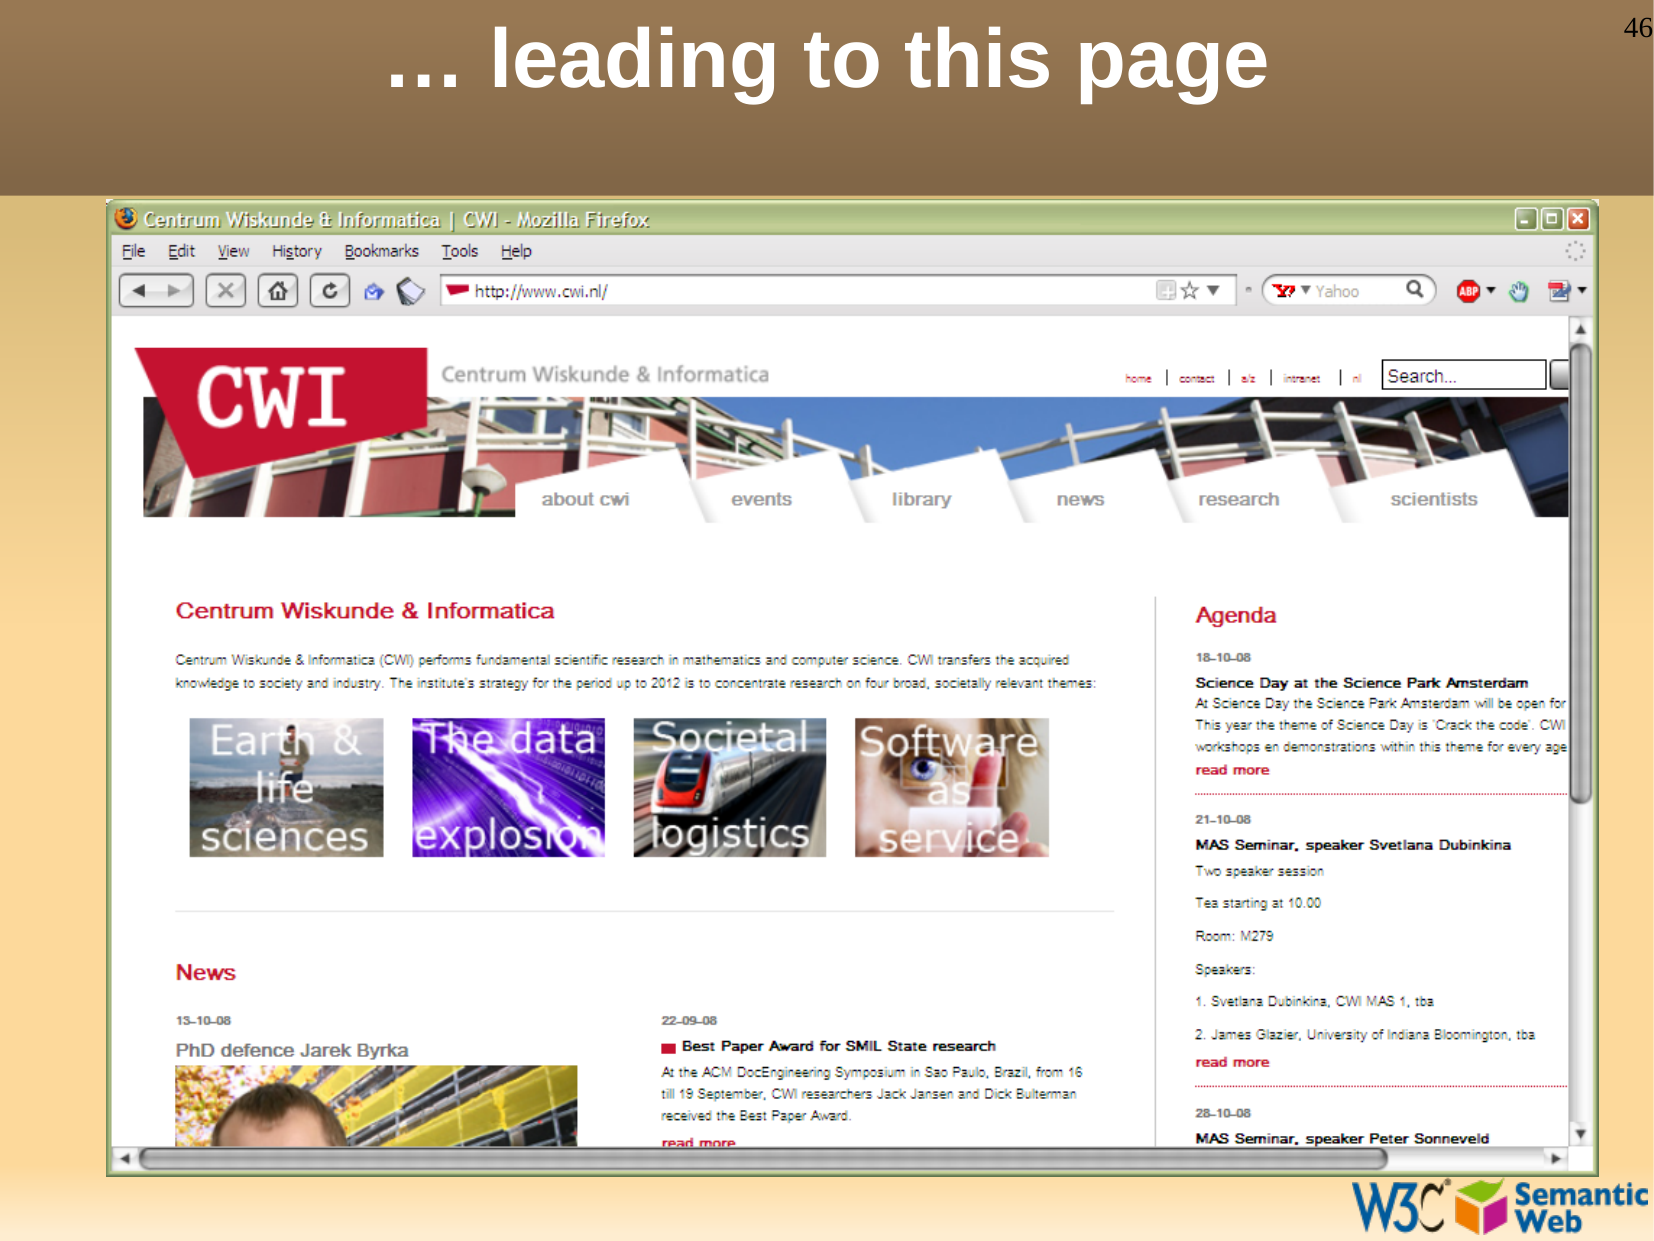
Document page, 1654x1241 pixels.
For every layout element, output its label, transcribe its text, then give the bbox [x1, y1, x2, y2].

title … leading to this page [0, 0, 1654, 119]
picture [0, 119, 1654, 1241]
